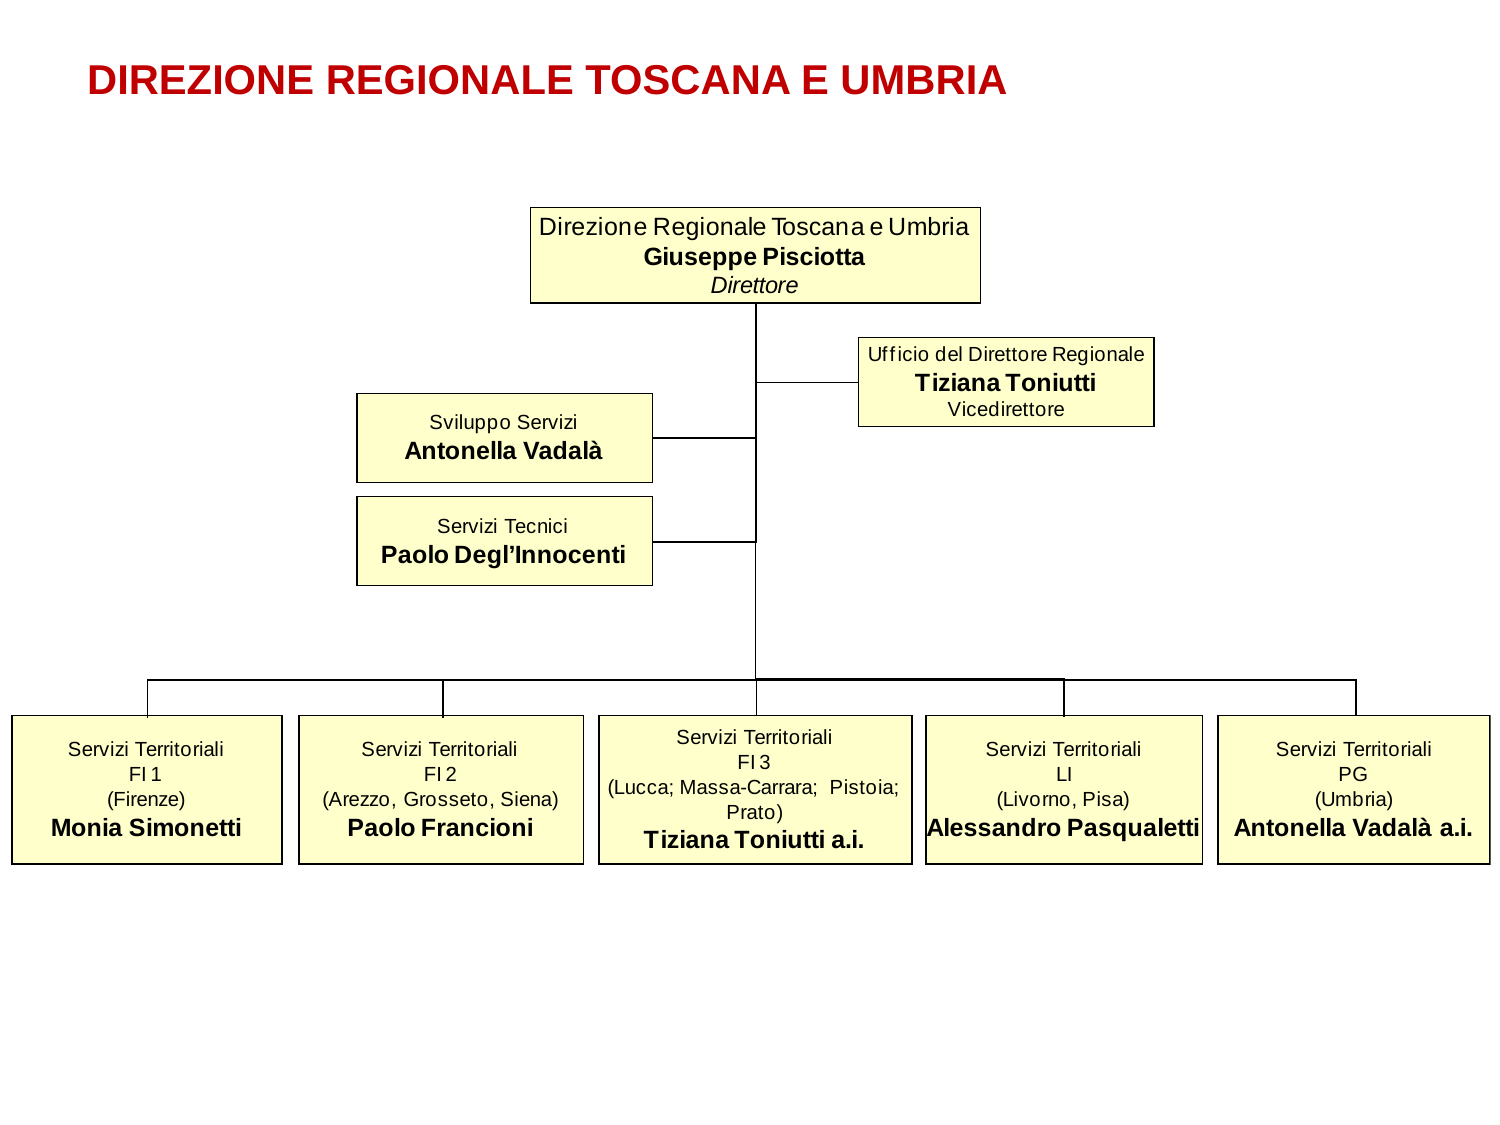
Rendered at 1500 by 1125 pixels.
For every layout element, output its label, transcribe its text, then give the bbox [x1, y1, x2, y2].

text_box DIREZIONE REGIONALE TOSCANA E UMBRIA [72, 45, 1462, 128]
picture [9, 202, 1491, 865]
